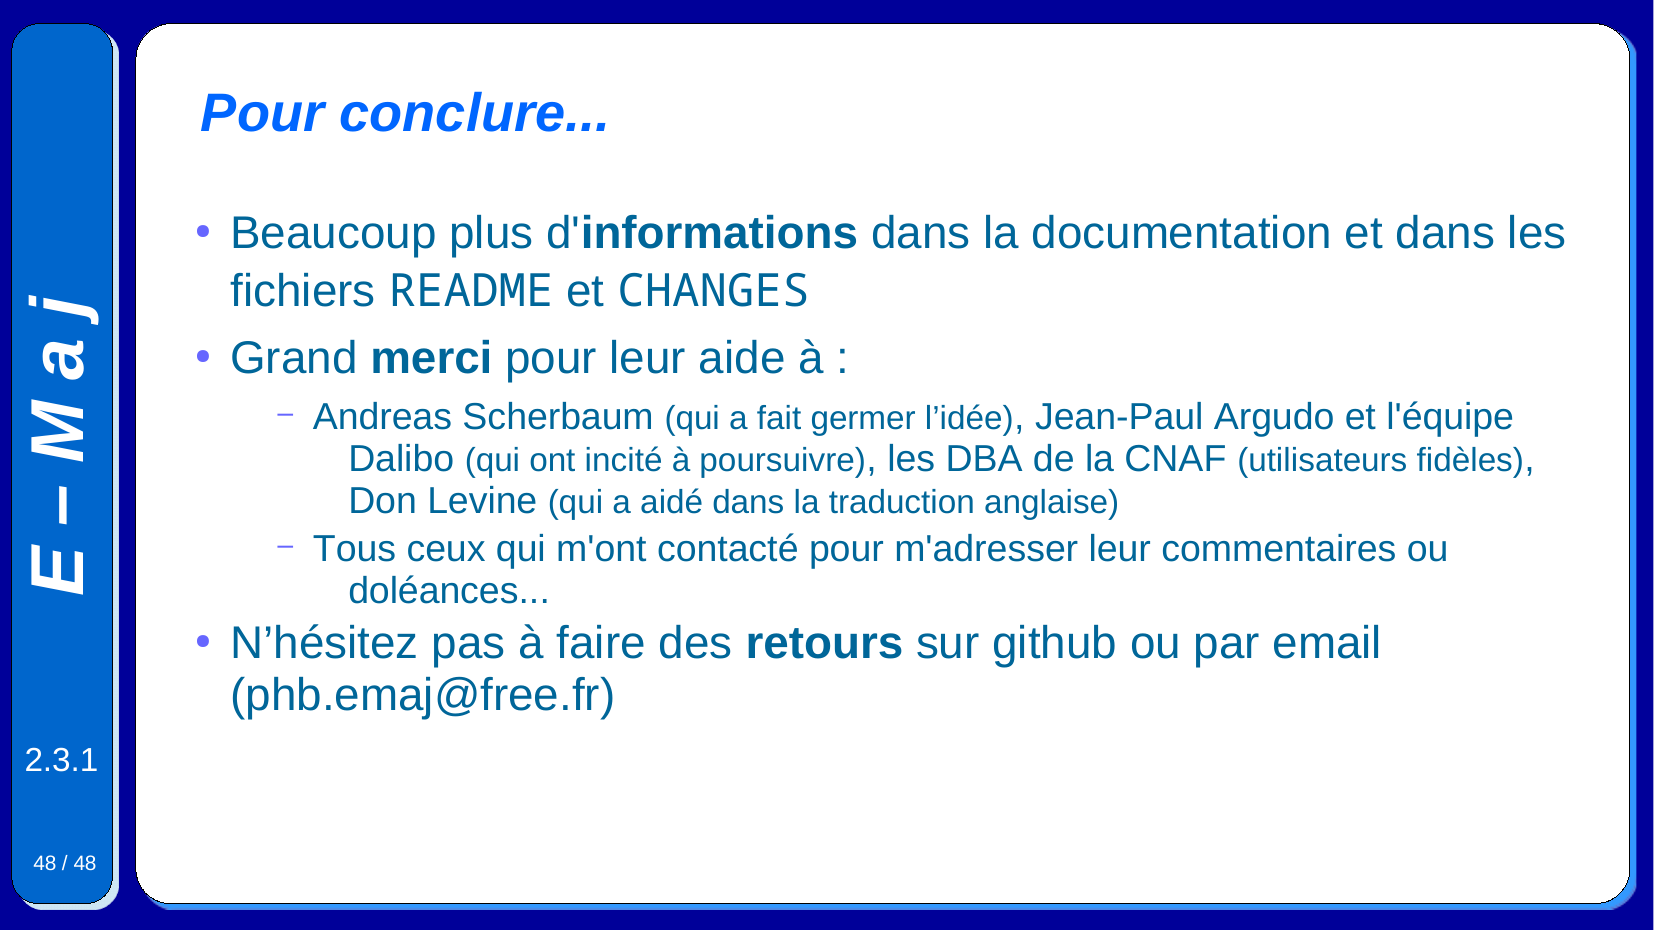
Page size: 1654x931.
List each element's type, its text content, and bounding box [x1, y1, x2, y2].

title Pour conclure... [200, 34, 1575, 191]
list Beaucoup plus d'informations dans la documentation et dans les fichiers README et CHANGES Grand merci pour leur aide à : Andreas Scherbaum (qui a fait germer l’idée), Jean-Paul Argudo et l'équipe Dalibo (qui ont incité à poursuivre), les DBA de la CNAF (utilisateurs fidèles), Don Levine (qui a aidé dans la traduction anglaise) Tous ceux qui m'ont contacté pour m'adresser leur commentaires ou doléances... N’hésitez pas à faire des retours sur github ou par email (phb.emaj@free.fr) [177, 206, 1587, 827]
